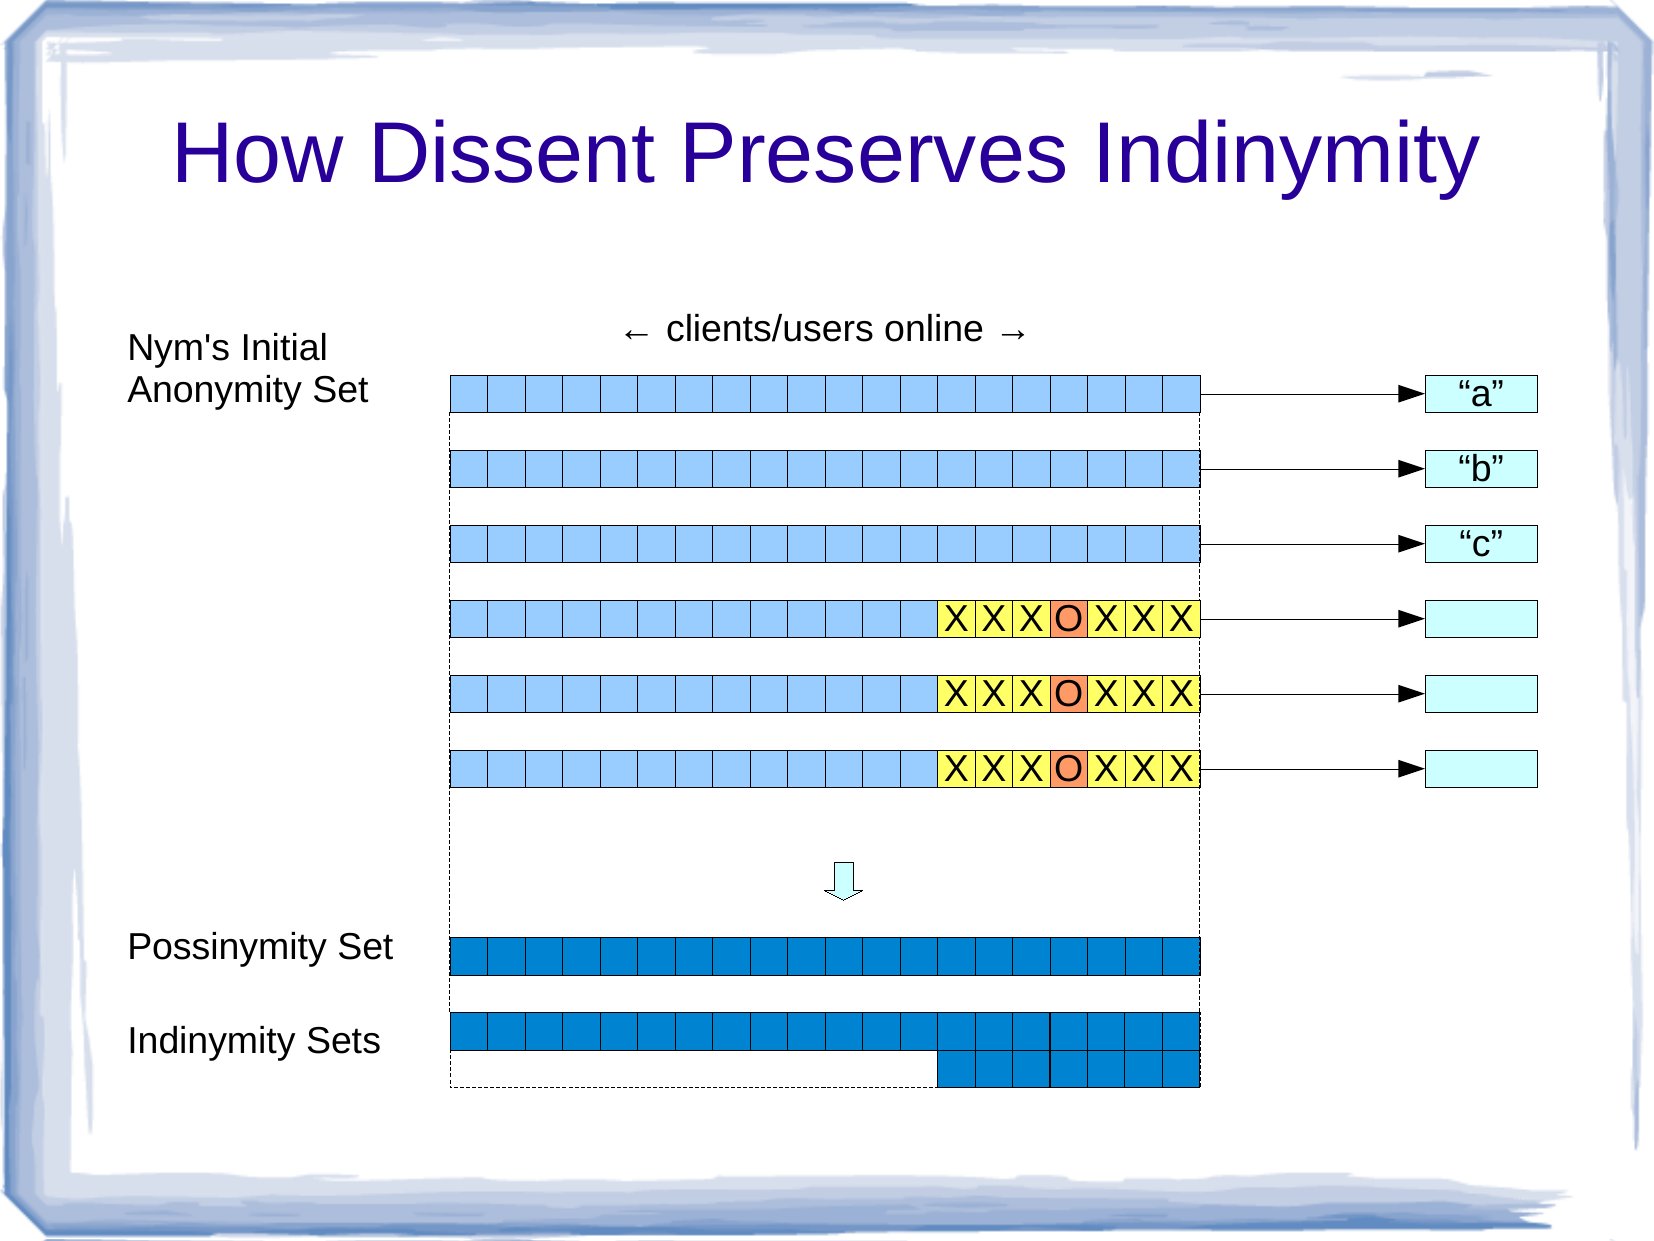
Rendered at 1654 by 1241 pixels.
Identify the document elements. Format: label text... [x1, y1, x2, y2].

text_box X [1012, 600, 1051, 638]
text_box X [1012, 675, 1051, 713]
text_box [450, 450, 1201, 488]
text_box Possinymity Set [112, 918, 413, 976]
text_box X [1012, 750, 1051, 788]
text_box X [1087, 600, 1126, 638]
text_box X [976, 750, 1012, 788]
text_box X [937, 750, 976, 788]
text_box [450, 1012, 1200, 1088]
text_box [1425, 675, 1538, 713]
text_box “a” [1425, 375, 1538, 413]
text_box X [1162, 750, 1201, 788]
text_box X [976, 675, 1012, 713]
title How Dissent Preserves Indinymity [82, 49, 1571, 257]
text_box [450, 600, 937, 638]
text_box O [1051, 675, 1087, 713]
text_box [450, 375, 1201, 413]
text_box X [1162, 675, 1201, 713]
text_box Indinymity Sets [112, 1012, 413, 1070]
text_box [450, 937, 1201, 976]
text_box [1425, 600, 1538, 638]
text_box [1425, 750, 1538, 788]
text_box O [1051, 600, 1087, 638]
text_box Nym's Initial Anonymity Set [112, 319, 413, 419]
text_box [450, 525, 1201, 563]
text_box [824, 862, 863, 901]
text_box [450, 750, 937, 788]
text_box X [1162, 600, 1201, 638]
text_box X [1126, 600, 1162, 638]
text_box X [1087, 675, 1126, 713]
text_box O [1051, 750, 1087, 788]
text_box “c” [1425, 525, 1538, 563]
picture [0, 0, 1654, 1241]
text_box X [937, 600, 976, 638]
text_box X [1126, 675, 1162, 713]
text_box ← clients/users online → [487, 300, 1163, 357]
text_box [450, 675, 937, 713]
text_box X [976, 600, 1012, 638]
text_box X [937, 675, 976, 713]
text_box X [1126, 750, 1162, 788]
text_box “b” [1425, 450, 1538, 488]
text_box X [1087, 750, 1126, 788]
